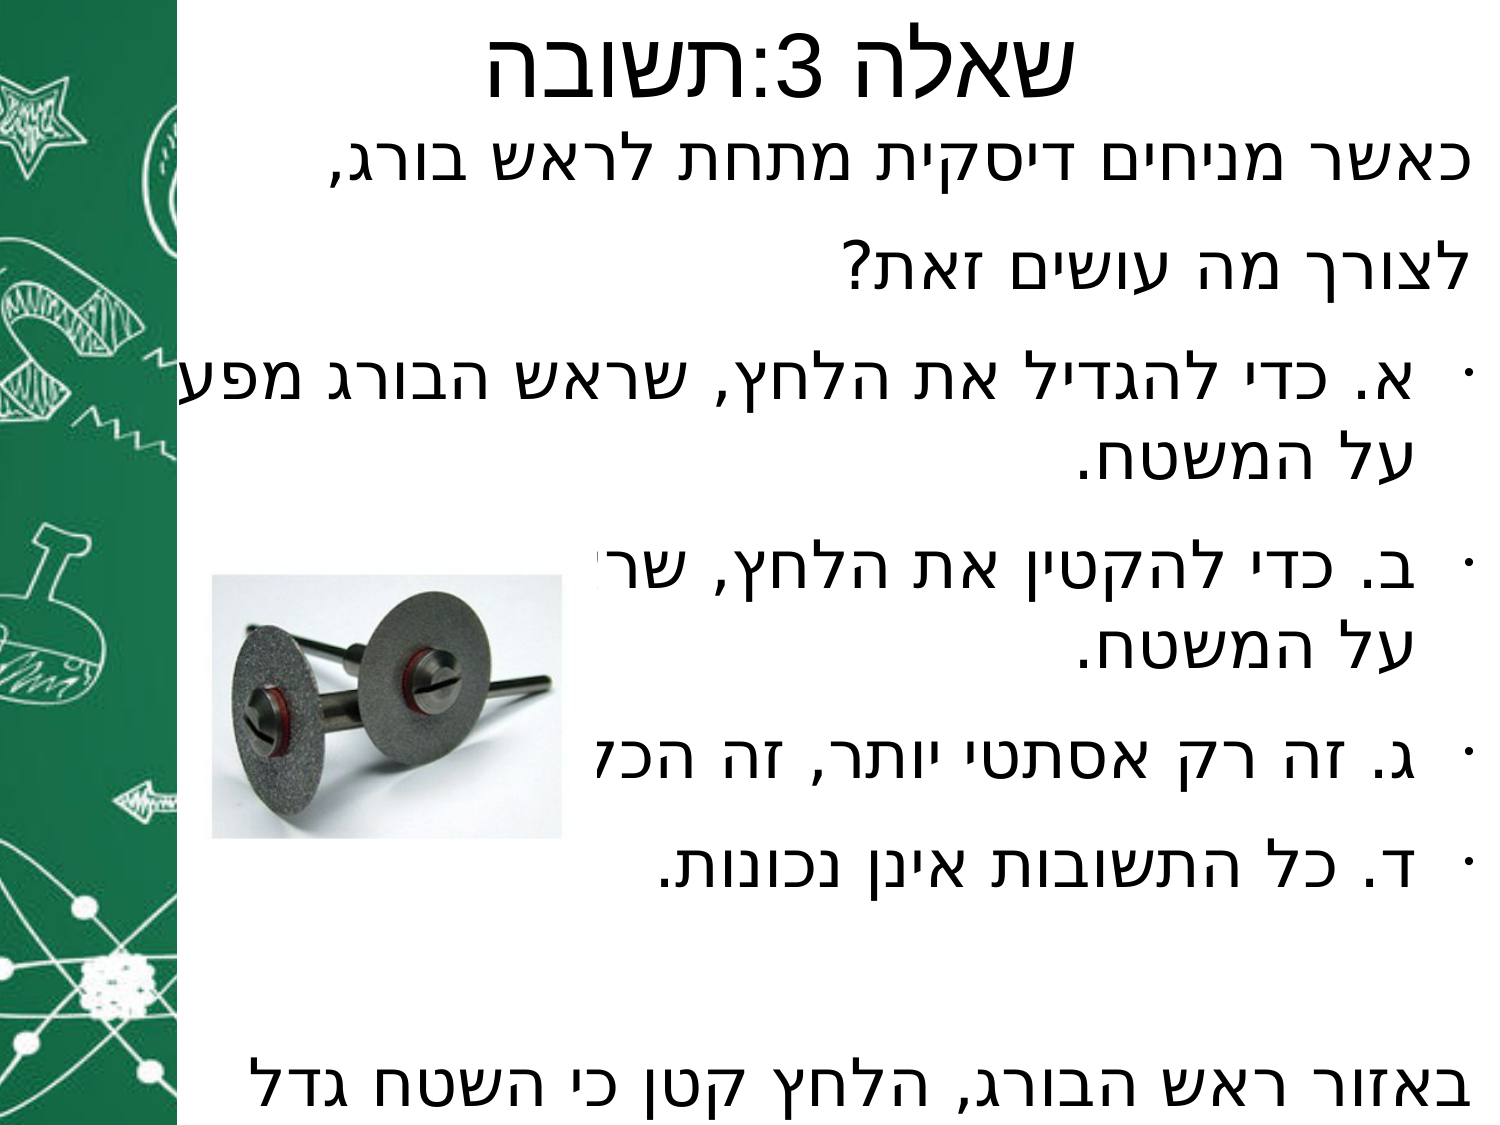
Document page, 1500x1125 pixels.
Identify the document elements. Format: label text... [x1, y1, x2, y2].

list כאשר מניחים דיסקית מתחת לראש בורג, לצורך מה עושים זאת? א. כדי להגדיל את הלחץ, שראש הבורג מפעיל על המשטח. ב. כדי להקטין את הלחץ, שראש הבורג מפעיל על המשטח. ג. זה רק אסתטי יותר, זה הכל. ד. כל התשובות אינן נכונות. באזור ראש הבורג, הלחץ קטן כי השטח גדל [177, 106, 1490, 1016]
title שאלה 3:תשובה [177, 0, 1457, 106]
picture [0, 0, 597, 1125]
